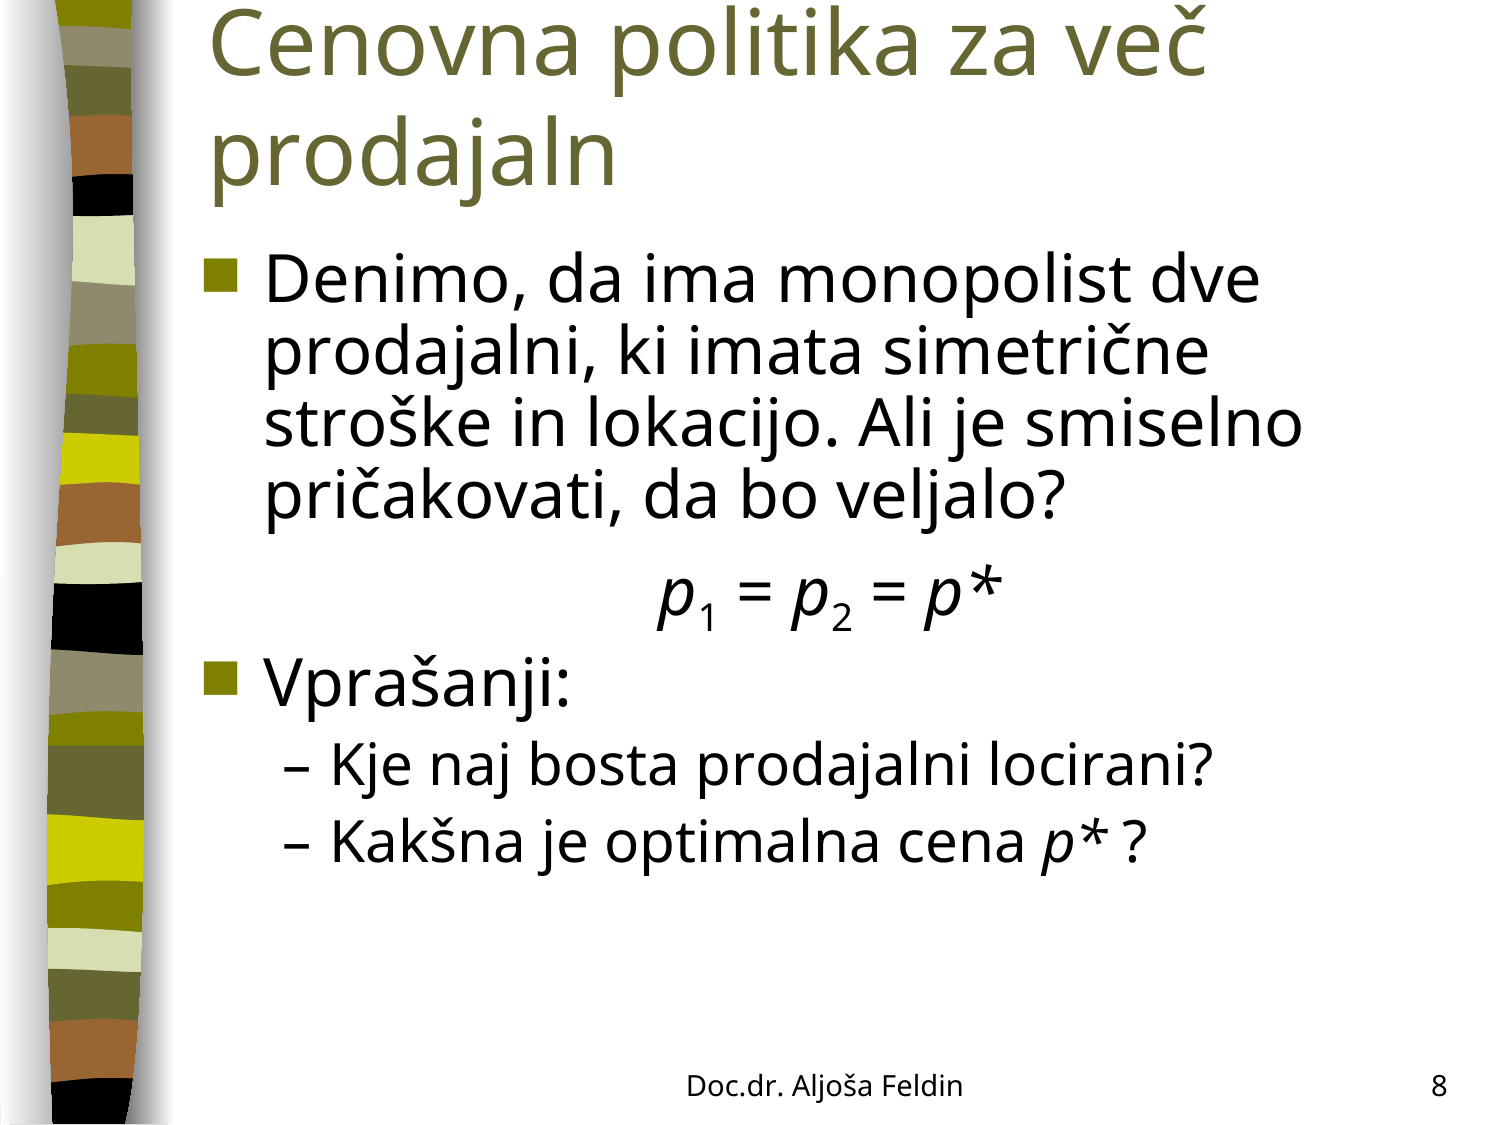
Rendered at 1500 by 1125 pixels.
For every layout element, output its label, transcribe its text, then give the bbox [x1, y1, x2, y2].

text_box <number> [1149, 1059, 1463, 1125]
title Cenovna politika za več prodajaln [192, 0, 1468, 188]
text_box Doc.dr. Aljoša Feldin [587, 1059, 1063, 1125]
list Denimo, da ima monopolist dve prodajalni, ki imata simetrične stroške in lokacijo. Ali je smiselno pričakovati, da bo veljalo? p1 = p2 = p* Vprašanji: Kje naj bosta prodajalni locirani? Kakšna je optimalna cena p* ? [192, 237, 1468, 1000]
